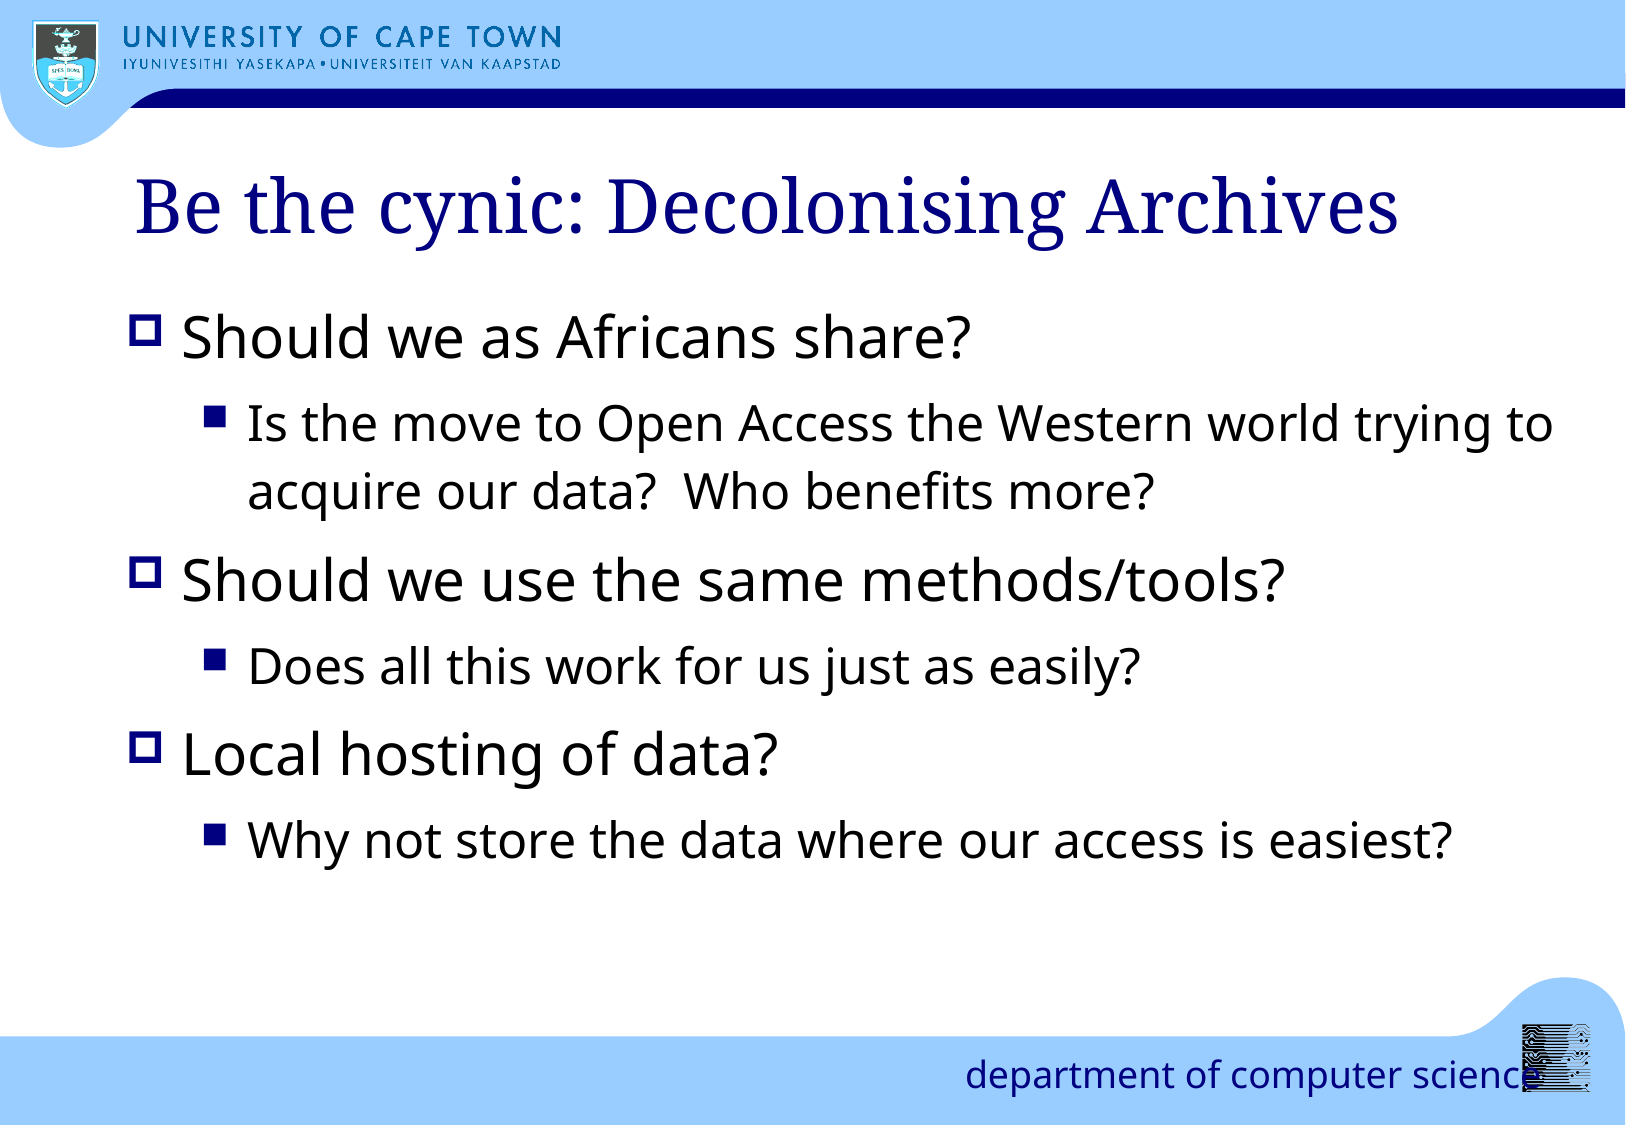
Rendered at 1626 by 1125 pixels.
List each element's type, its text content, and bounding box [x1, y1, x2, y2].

picture [120, 23, 563, 71]
title Be the cynic: Decolonising Archives [134, 140, 1571, 268]
picture [1522, 1024, 1591, 1092]
list Should we as Africans share? Is the move to Open Access the Western world trying to acquire our data? Who benefits more? Should we use the same methods/tools? Does all this work for us just as easily? Local hosting of data? Why not store the data where our access is easiest? [125, 296, 1570, 949]
picture [1526, 1070, 1536, 1076]
